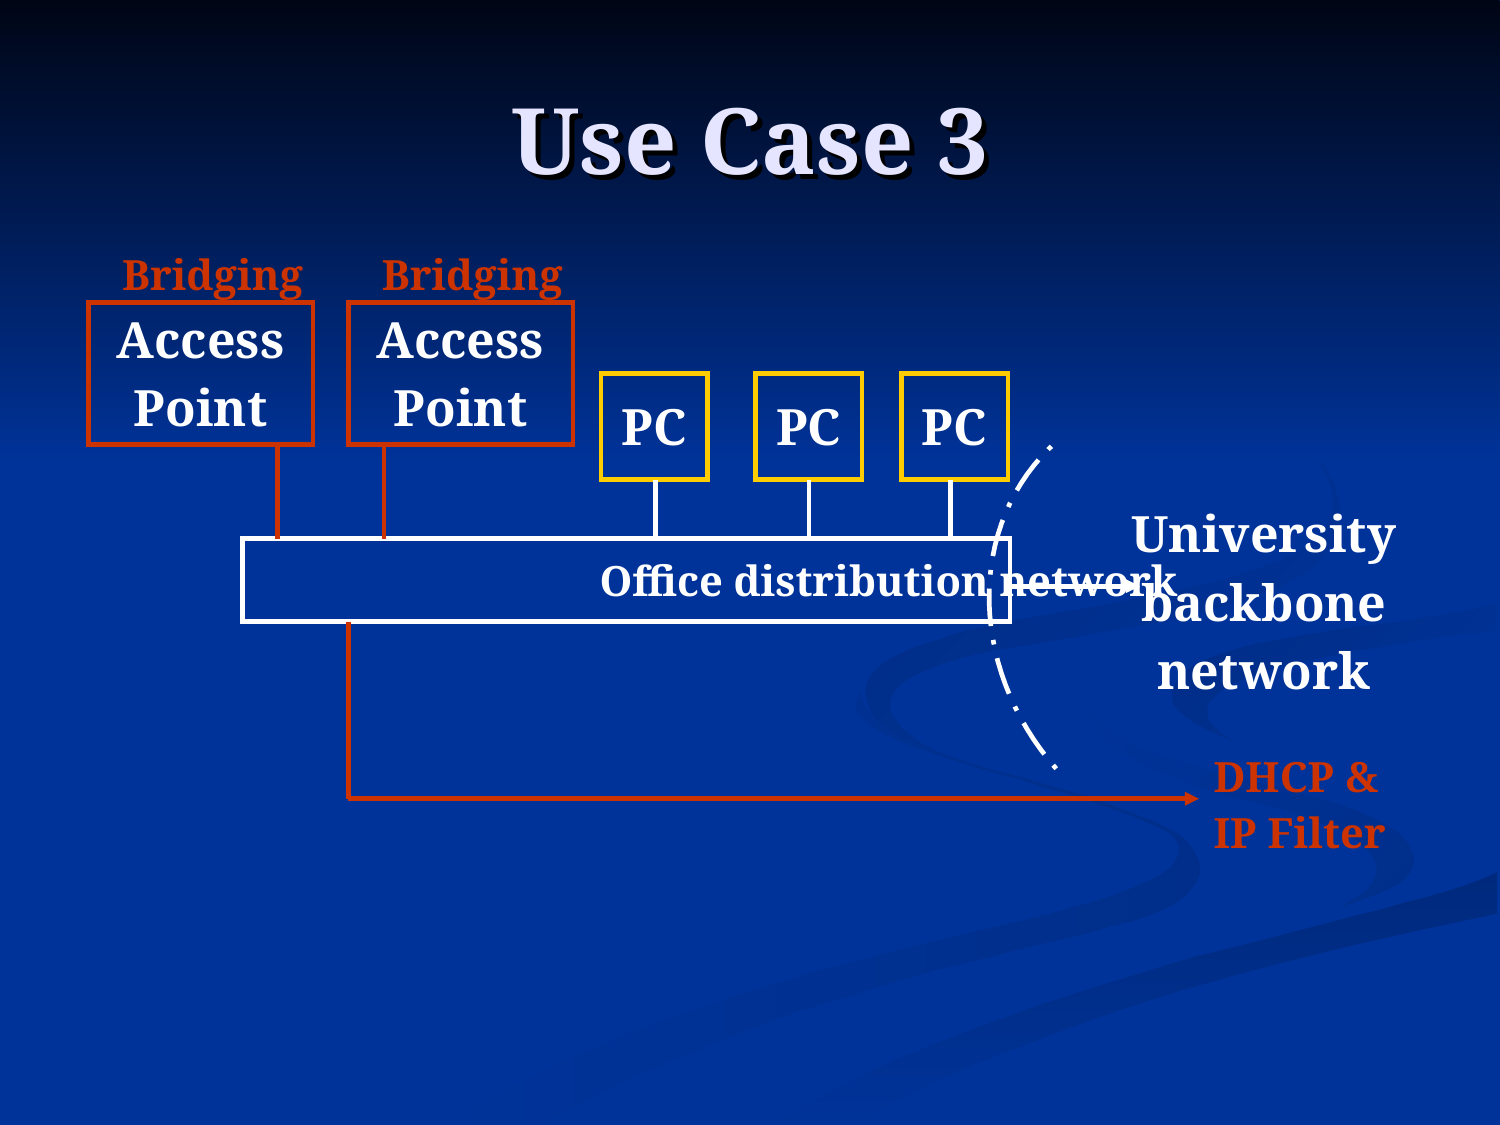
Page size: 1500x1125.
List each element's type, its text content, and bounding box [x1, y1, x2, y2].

text_box PC [601, 373, 708, 480]
text_box University backbone network [1117, 491, 1412, 712]
text_box PC [755, 373, 862, 480]
text_box Bridging [367, 237, 578, 310]
text_box Access Point [348, 302, 573, 445]
text_box Office distribution network [242, 538, 1010, 622]
text_box Bridging [107, 237, 318, 310]
text_box Access Point [88, 302, 313, 445]
text_box DHCP & IP Filter [1198, 739, 1401, 869]
text_box PC [901, 373, 1008, 480]
